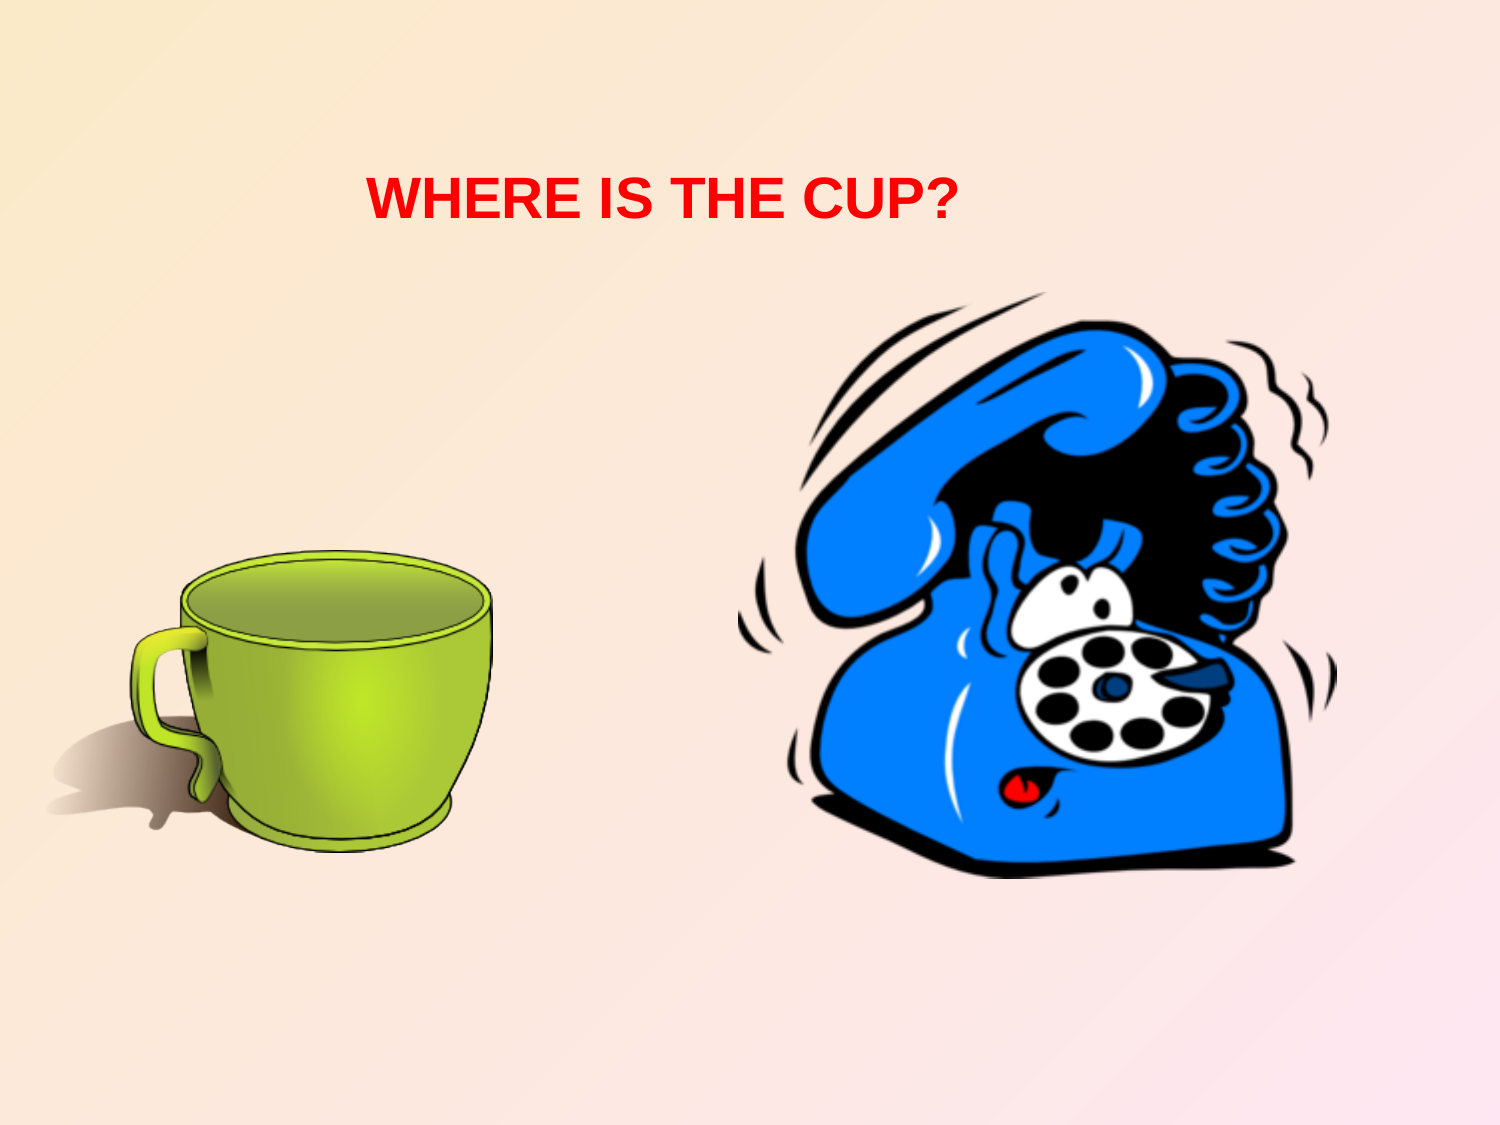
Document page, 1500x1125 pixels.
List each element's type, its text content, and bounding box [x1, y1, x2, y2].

text_box WHERE IS THE CUP? [351, 152, 1196, 238]
picture [46, 550, 493, 853]
picture [738, 292, 1337, 879]
